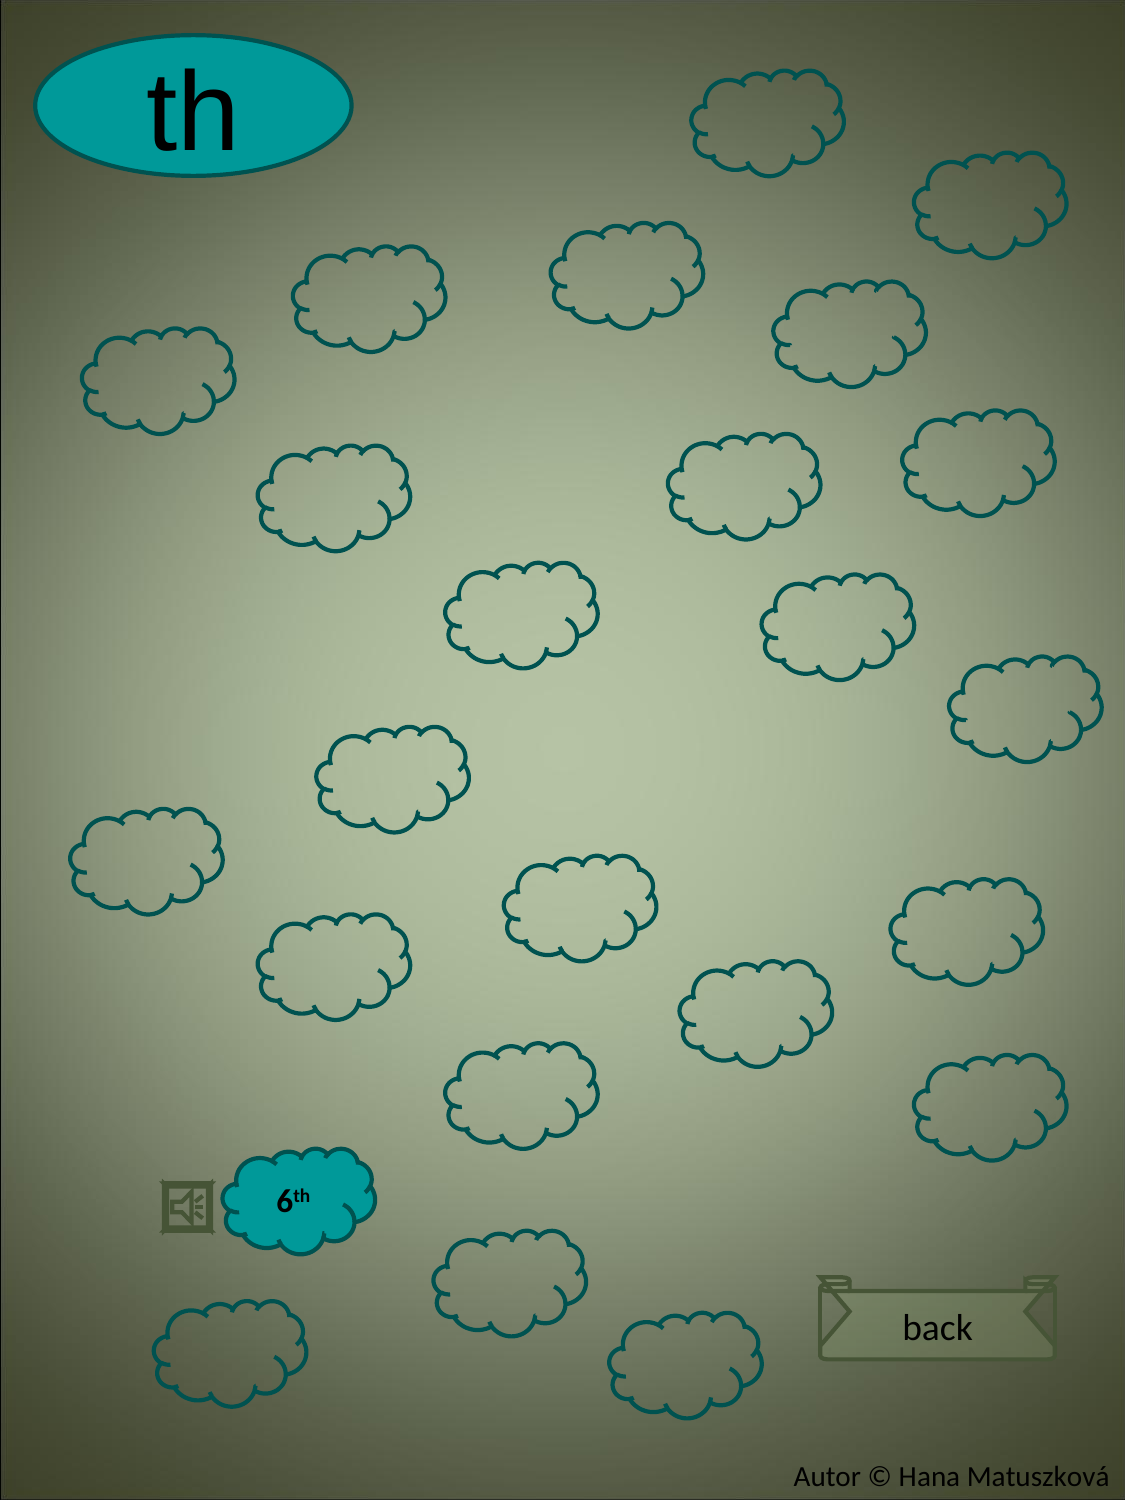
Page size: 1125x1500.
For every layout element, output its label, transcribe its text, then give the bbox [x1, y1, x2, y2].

text_box th [35, 35, 352, 176]
text_box 6th [222, 1148, 376, 1255]
picture [0, 0, 1125, 1500]
text_box back [820, 1277, 1055, 1360]
text_box Autor © Hana Matuszková [778, 1449, 1125, 1500]
